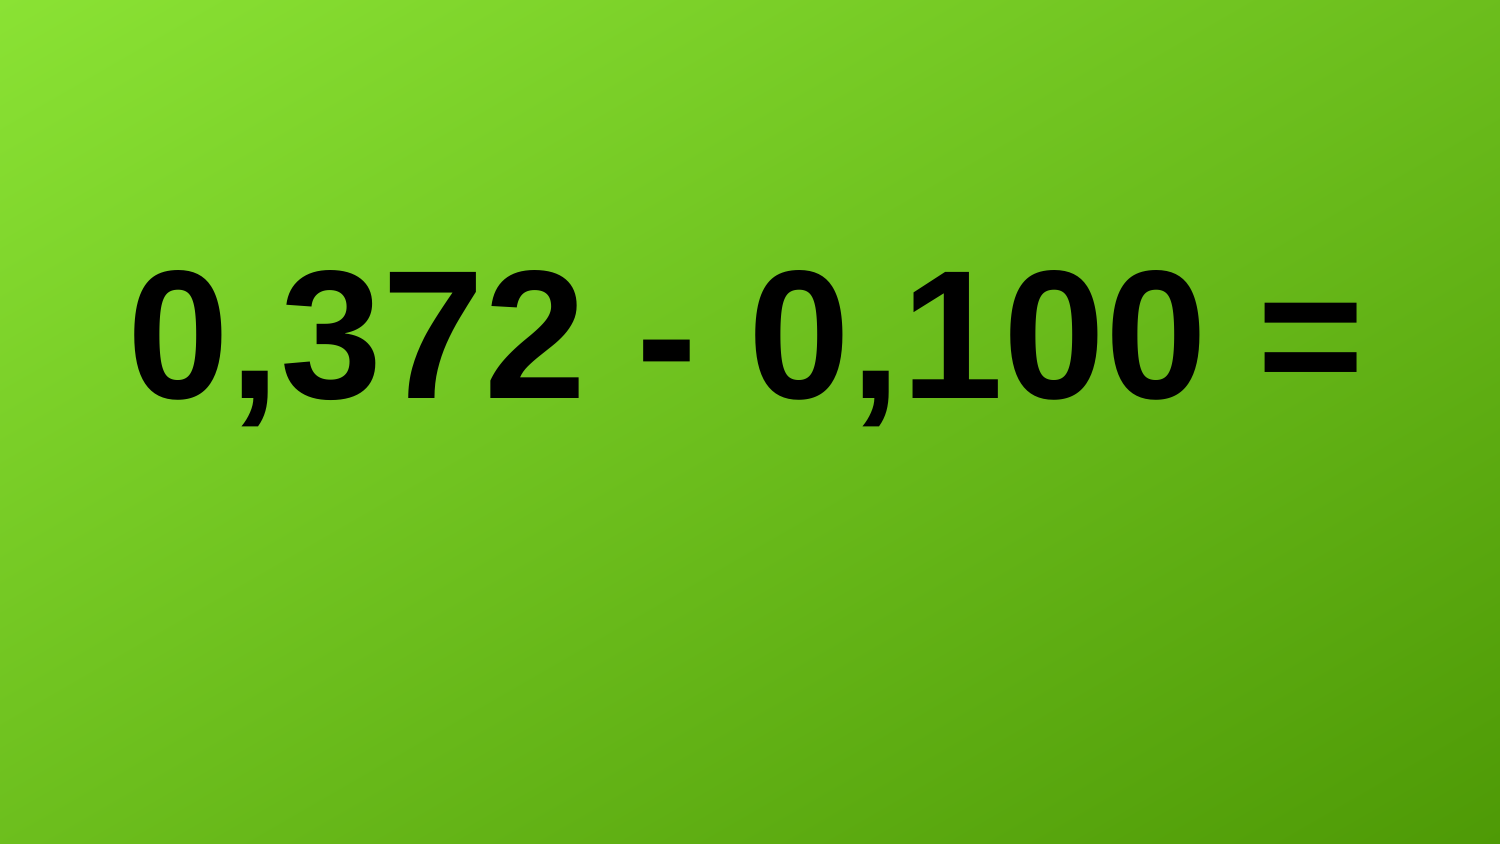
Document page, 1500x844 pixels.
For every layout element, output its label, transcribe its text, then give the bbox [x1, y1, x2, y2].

title 0,372 - 0,100 = [112, 259, 1388, 451]
